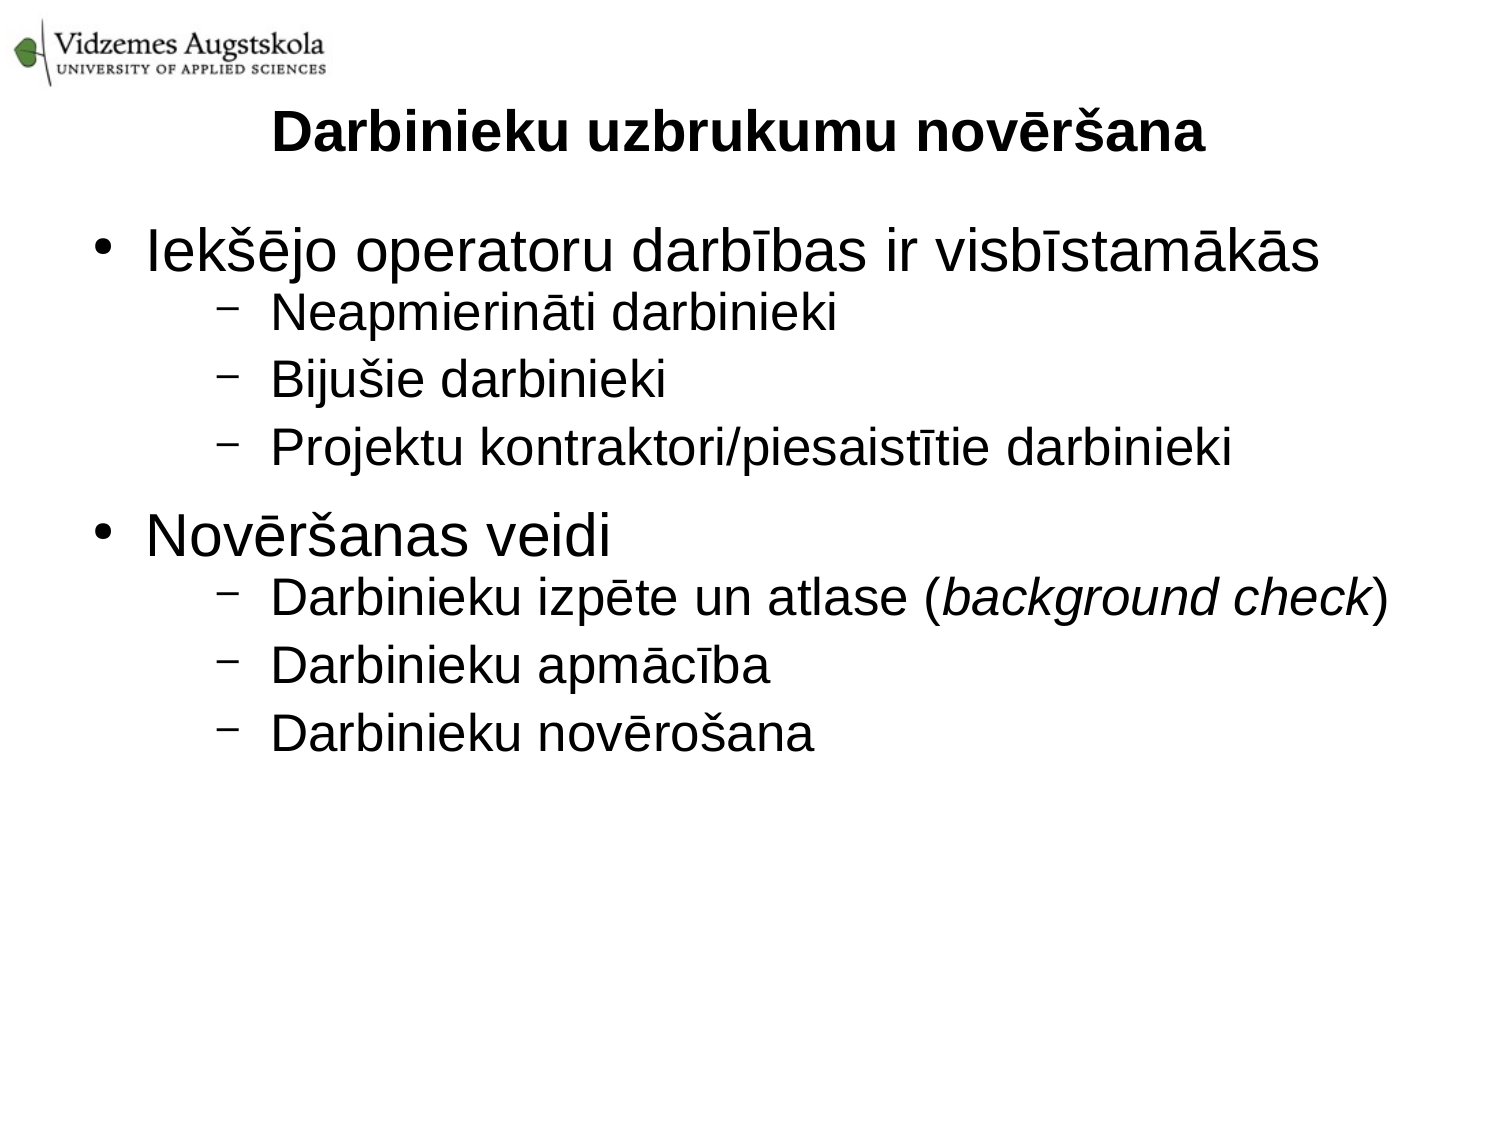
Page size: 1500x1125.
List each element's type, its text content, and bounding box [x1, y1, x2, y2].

picture [5, 2, 334, 102]
title Darbinieku uzbrukumu novēršana [85, 87, 1372, 177]
list Iekšējo operatoru darbības ir visbīstamākās Neapmierināti darbinieki Bijušie darbinieki Projektu kontraktori/piesaistītie darbinieki Novēršanas veidi Darbinieku izpēte un atlase (background check) Darbinieku apmācība Darbinieku novērošana [74, 214, 1424, 1004]
